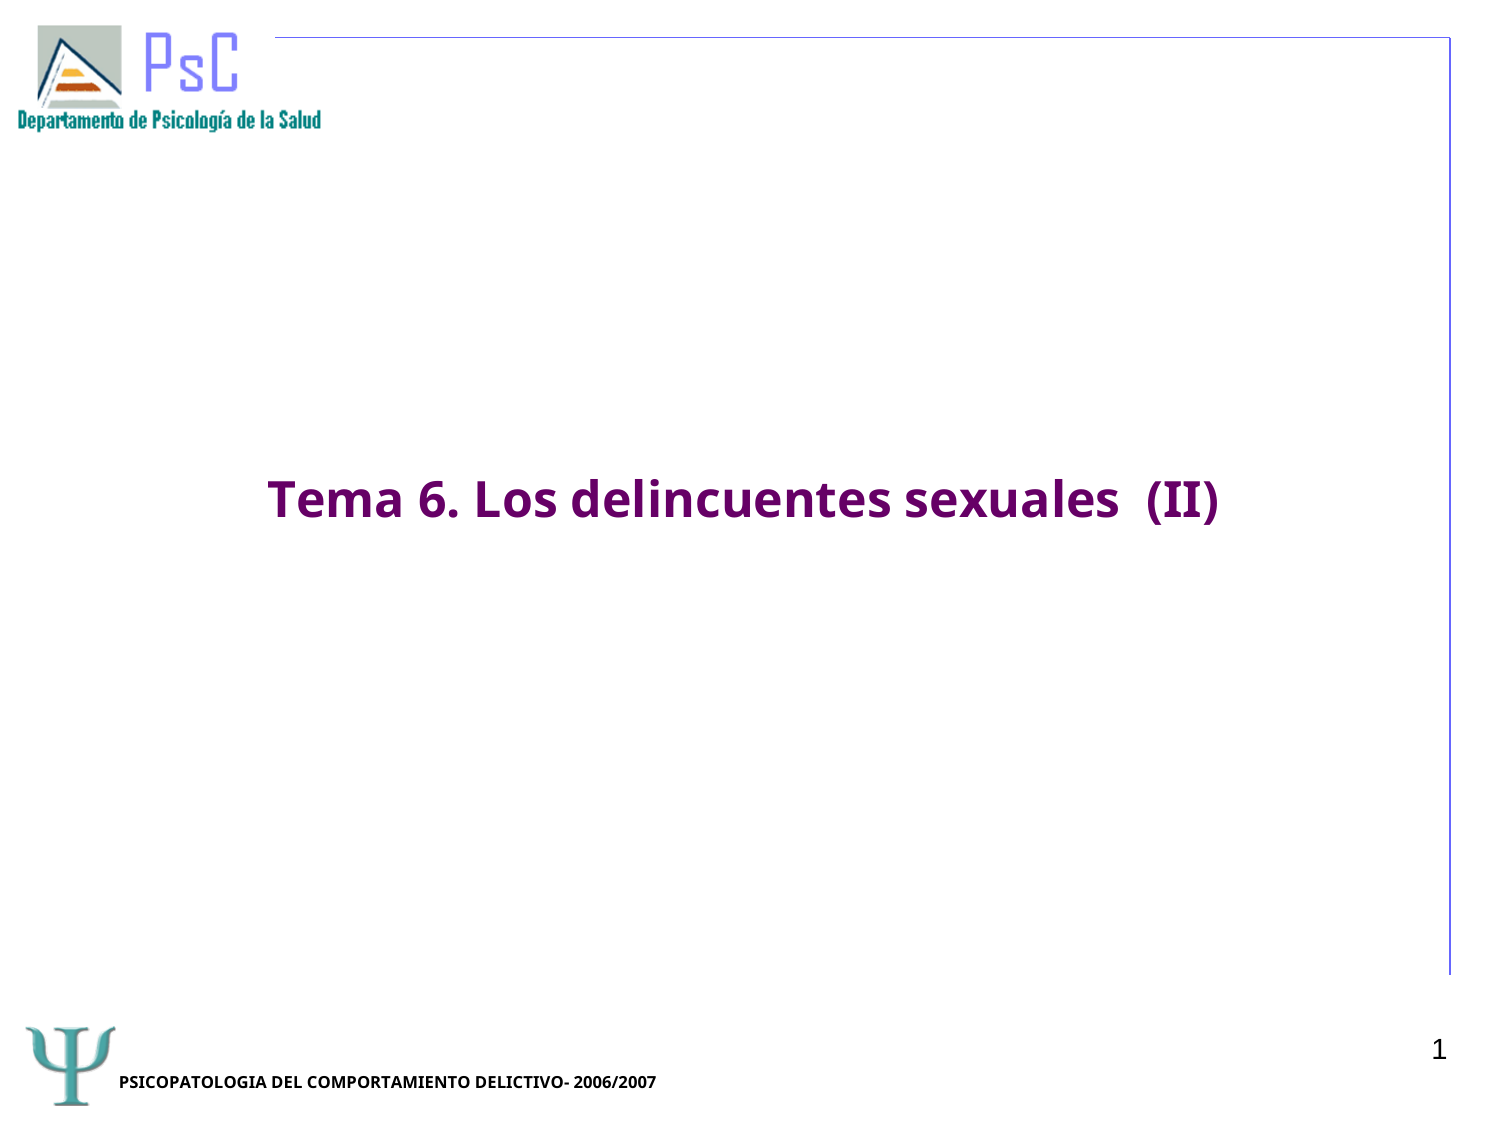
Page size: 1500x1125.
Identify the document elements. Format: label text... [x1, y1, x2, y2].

picture [0, 0, 330, 138]
title Tema 6. Los delincuentes sexuales (II) [87, 371, 1400, 626]
picture [24, 1024, 116, 1106]
